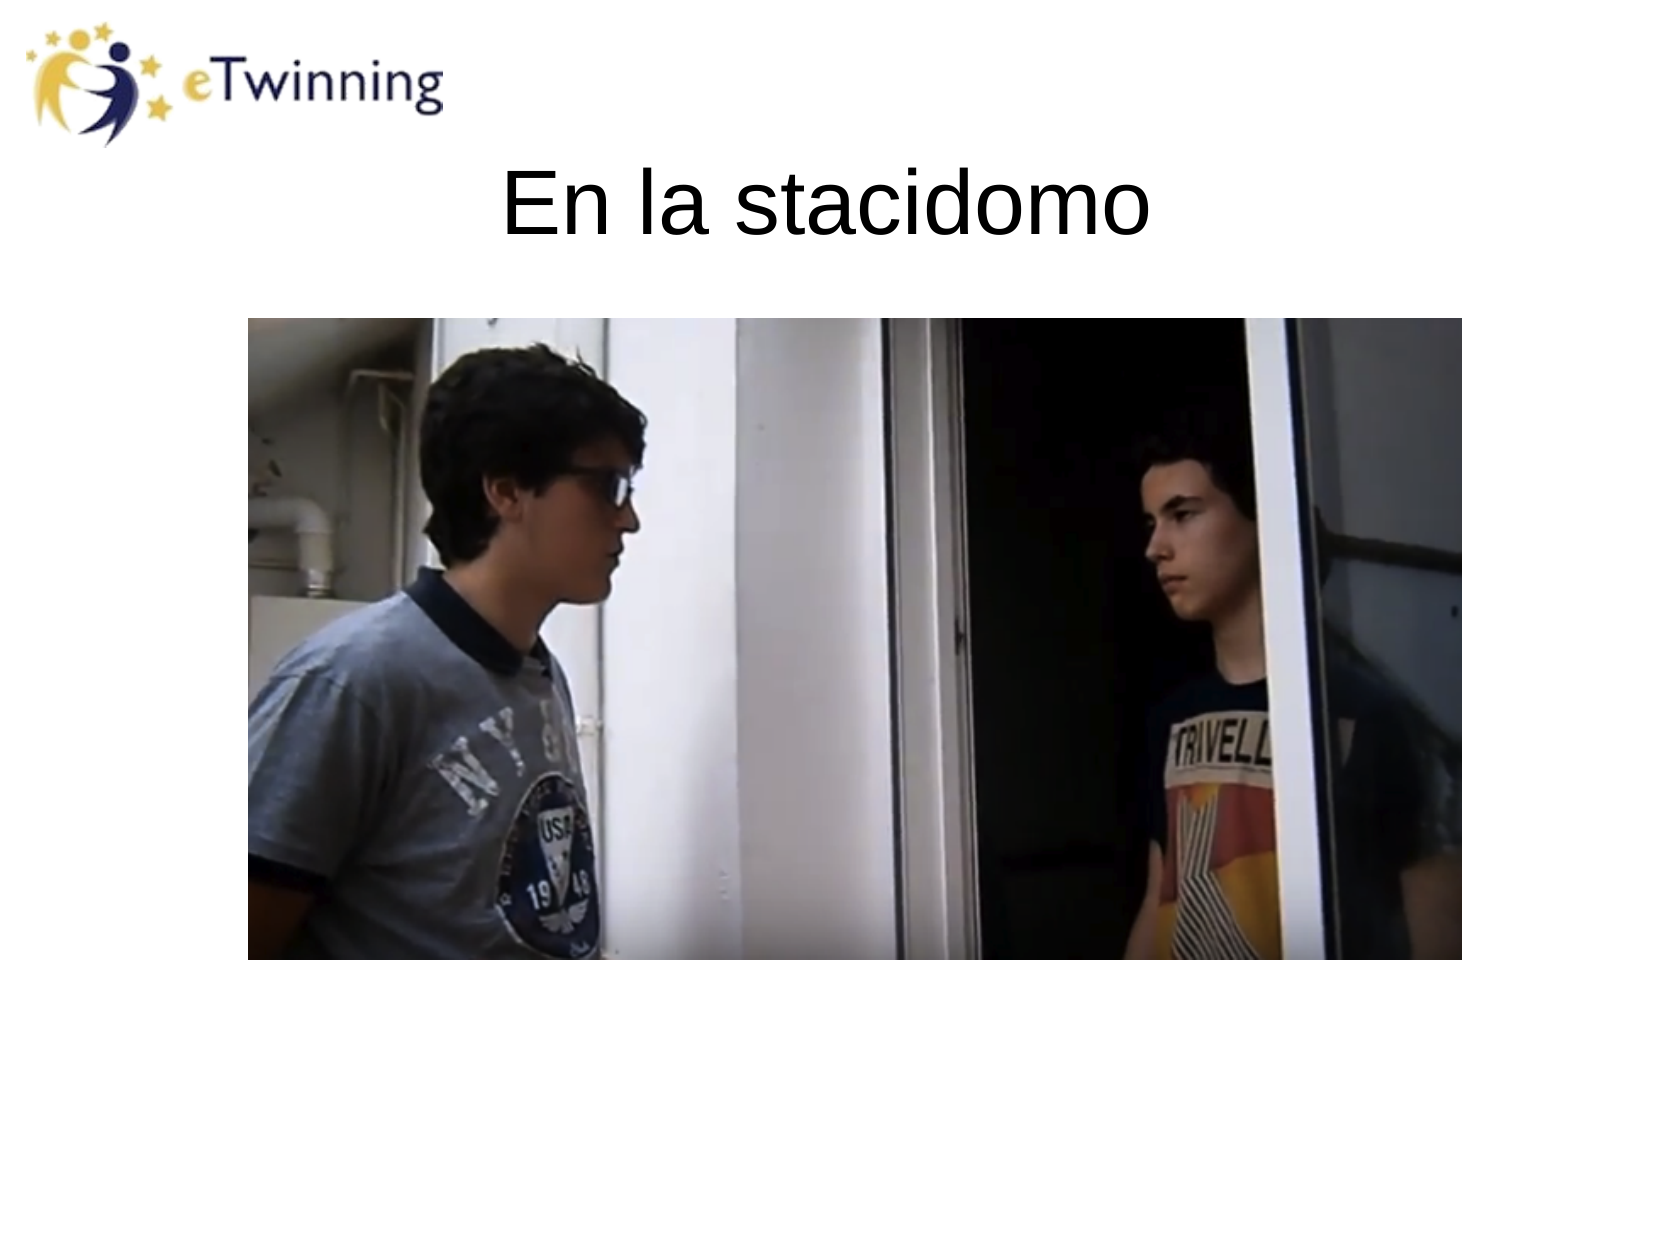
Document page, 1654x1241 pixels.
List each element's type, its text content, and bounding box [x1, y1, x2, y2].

picture [248, 318, 1462, 960]
picture [26, 20, 443, 148]
title En la stacidomo [82, 147, 1571, 259]
